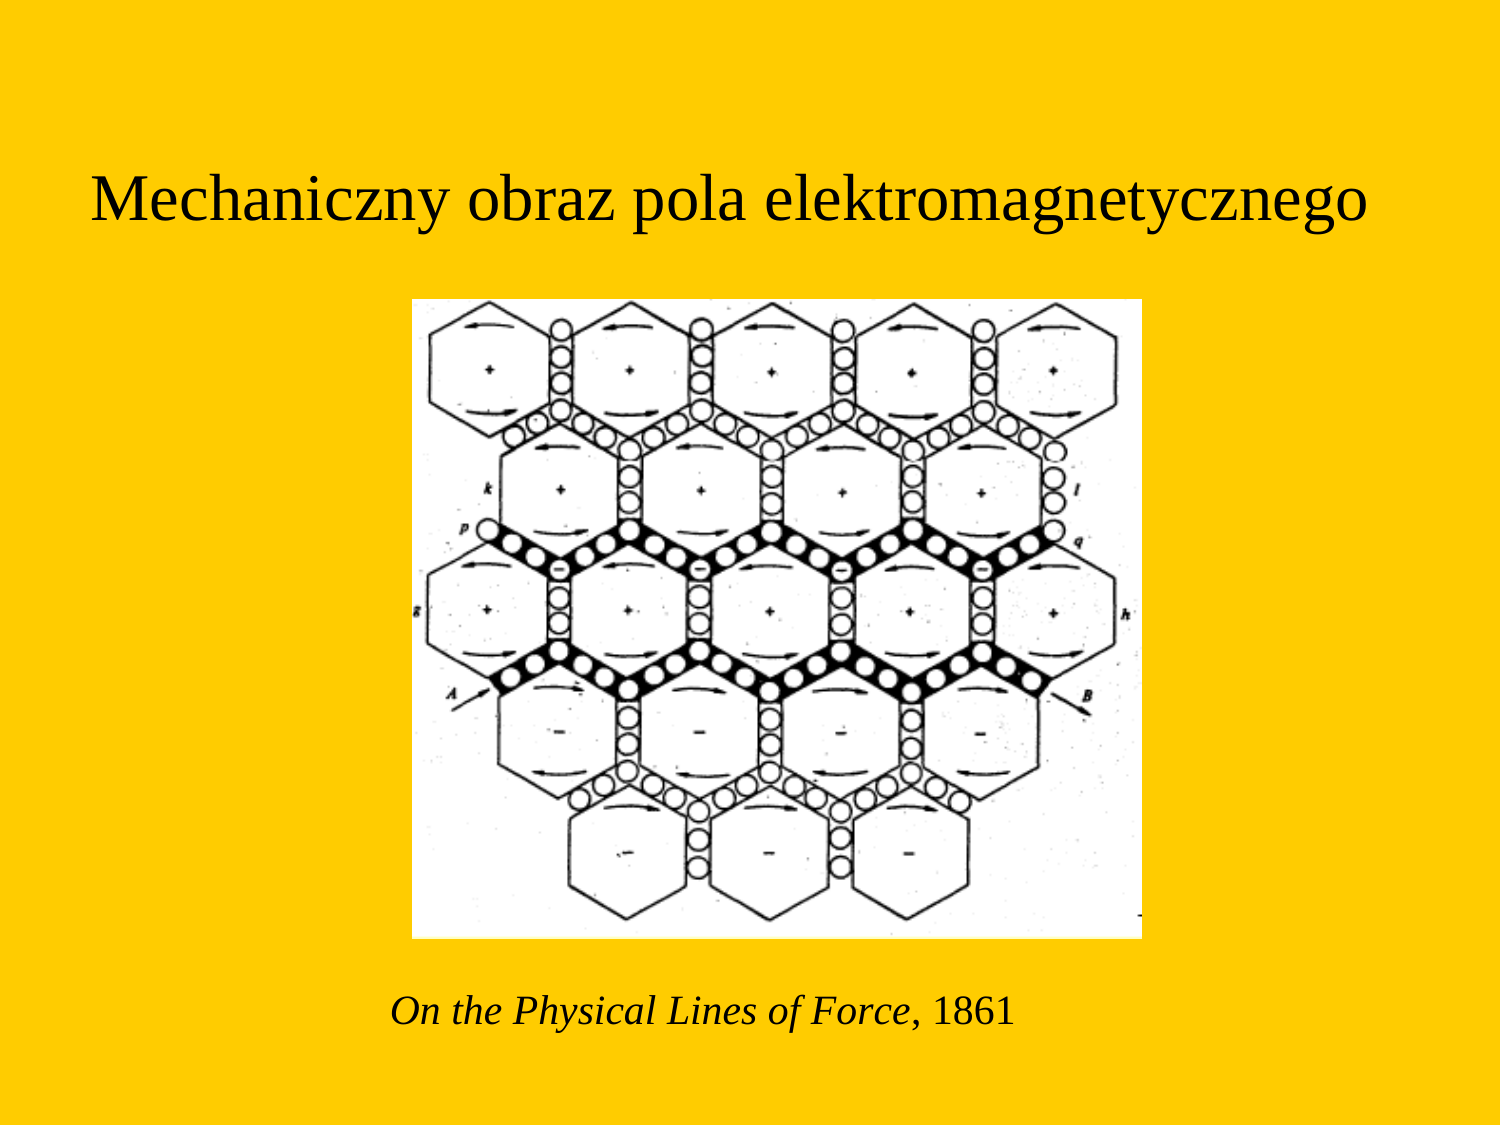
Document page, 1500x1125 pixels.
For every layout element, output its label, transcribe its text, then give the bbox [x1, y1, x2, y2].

title Mechaniczny obraz pola elektromagnetycznego [0, 99, 1463, 288]
text_box On the Physical Lines of Force, 1861 [375, 975, 1201, 1041]
picture [412, 299, 1142, 939]
